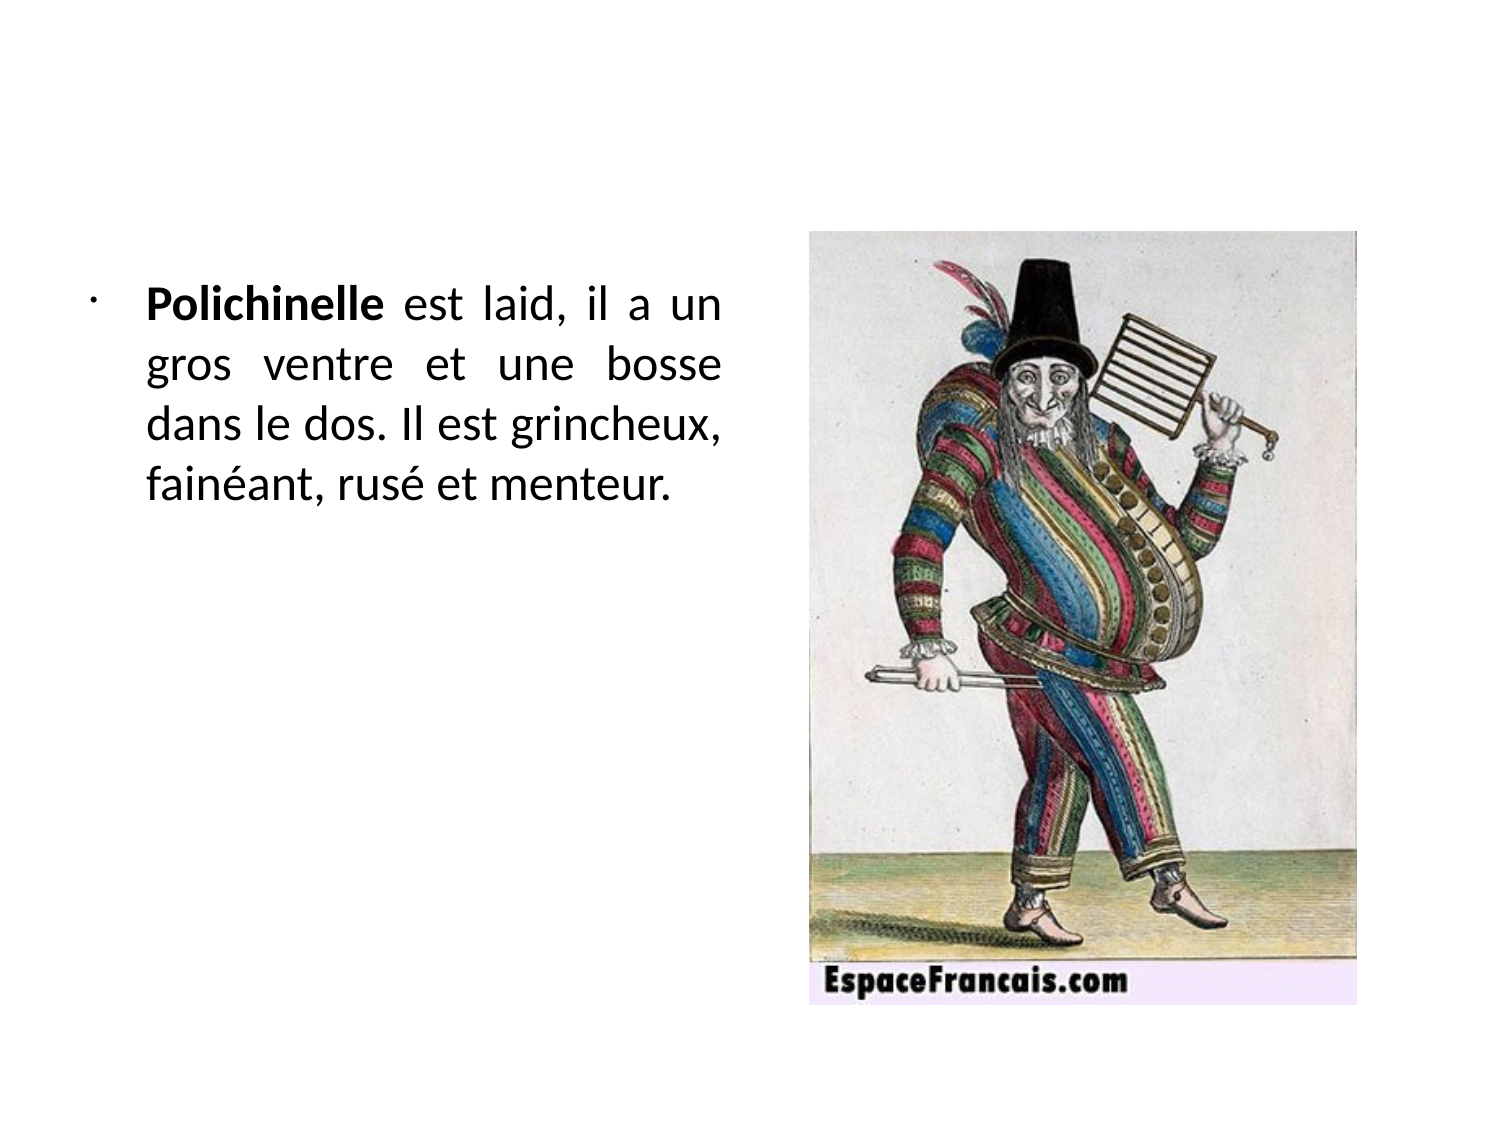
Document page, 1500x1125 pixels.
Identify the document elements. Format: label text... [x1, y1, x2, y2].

picture [809, 231, 1357, 1005]
list Polichinelle est laid, il a un gros ventre et une bosse dans le dos. Il est grincheux, fainéant, rusé et menteur. [75, 262, 738, 1005]
